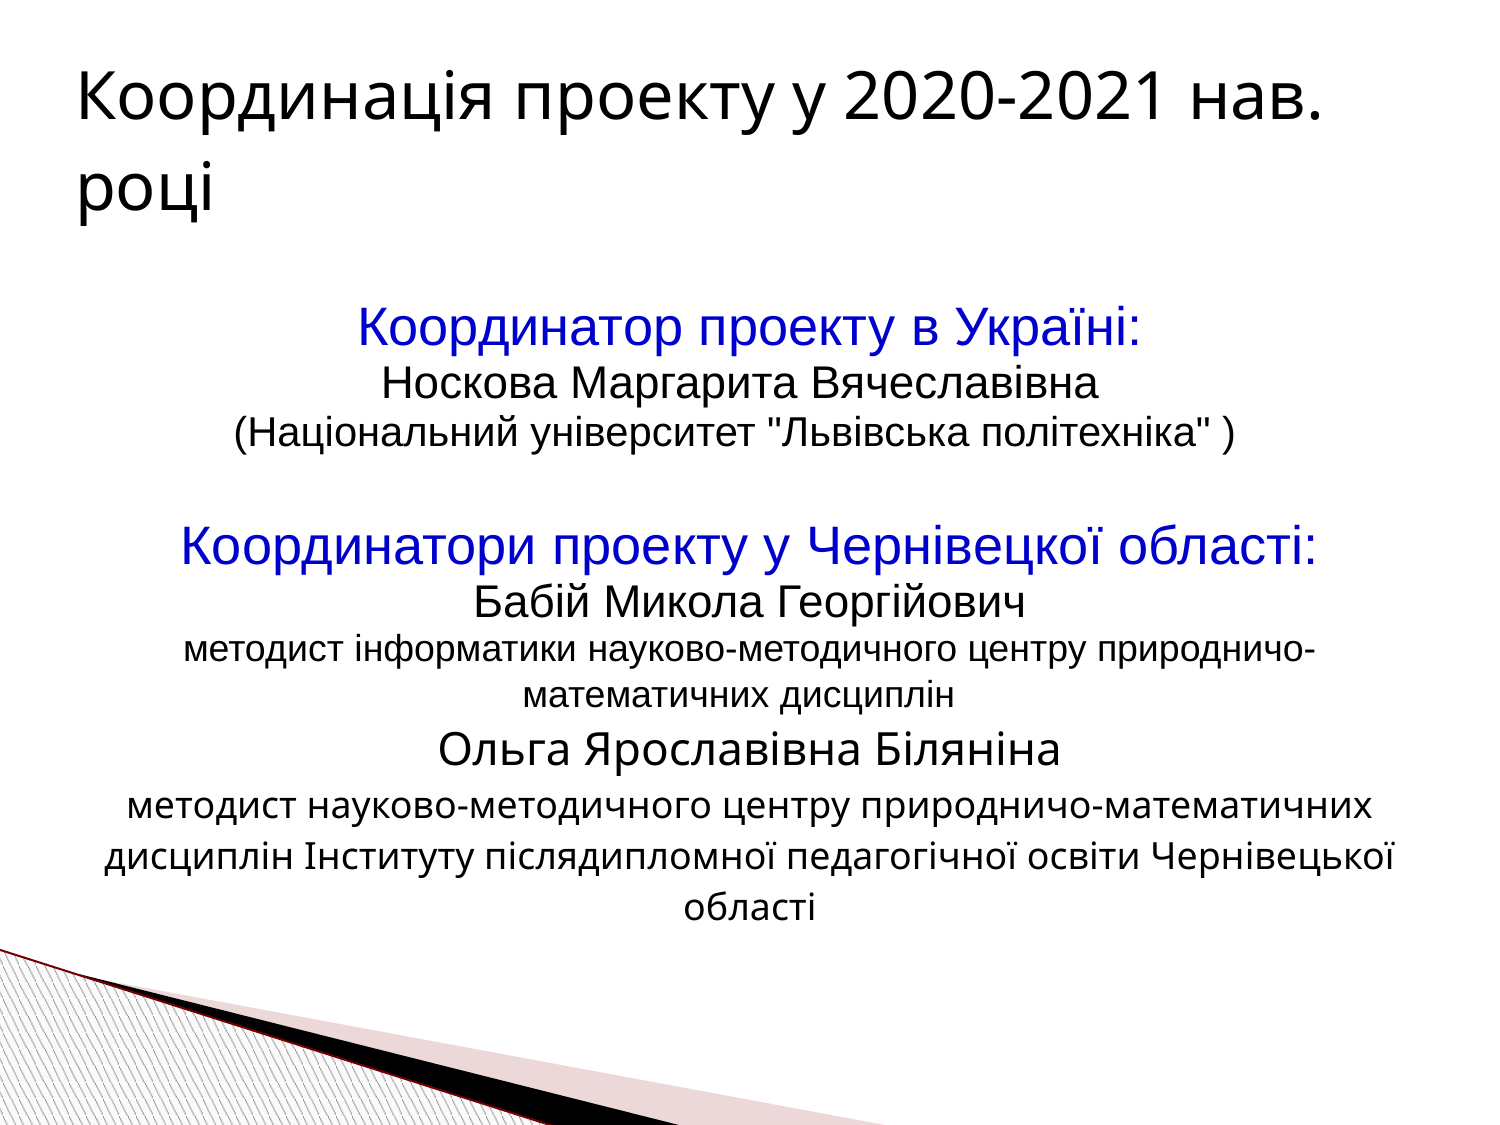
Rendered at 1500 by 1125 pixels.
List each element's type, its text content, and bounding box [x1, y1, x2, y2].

subtitle Координатор проекту в Україні: Носкова Маргарита Вячеславівна (Національний університет "Львівська політехніка" ) Координатори проекту у Чернівецкої області: Бабій Микола Георгійович методист інформатики науково-методичного центру природничо-математичних дисциплін Ольга Ярославівна Біляніна методист науково-методичного центру природничо-математичних дисциплін Інституту післядипломної педагогічної освіти Чернівецької області [75, 243, 1425, 986]
picture [0, 952, 543, 1125]
title Координація проекту у 2020-2021 нав. році [75, 45, 1425, 233]
